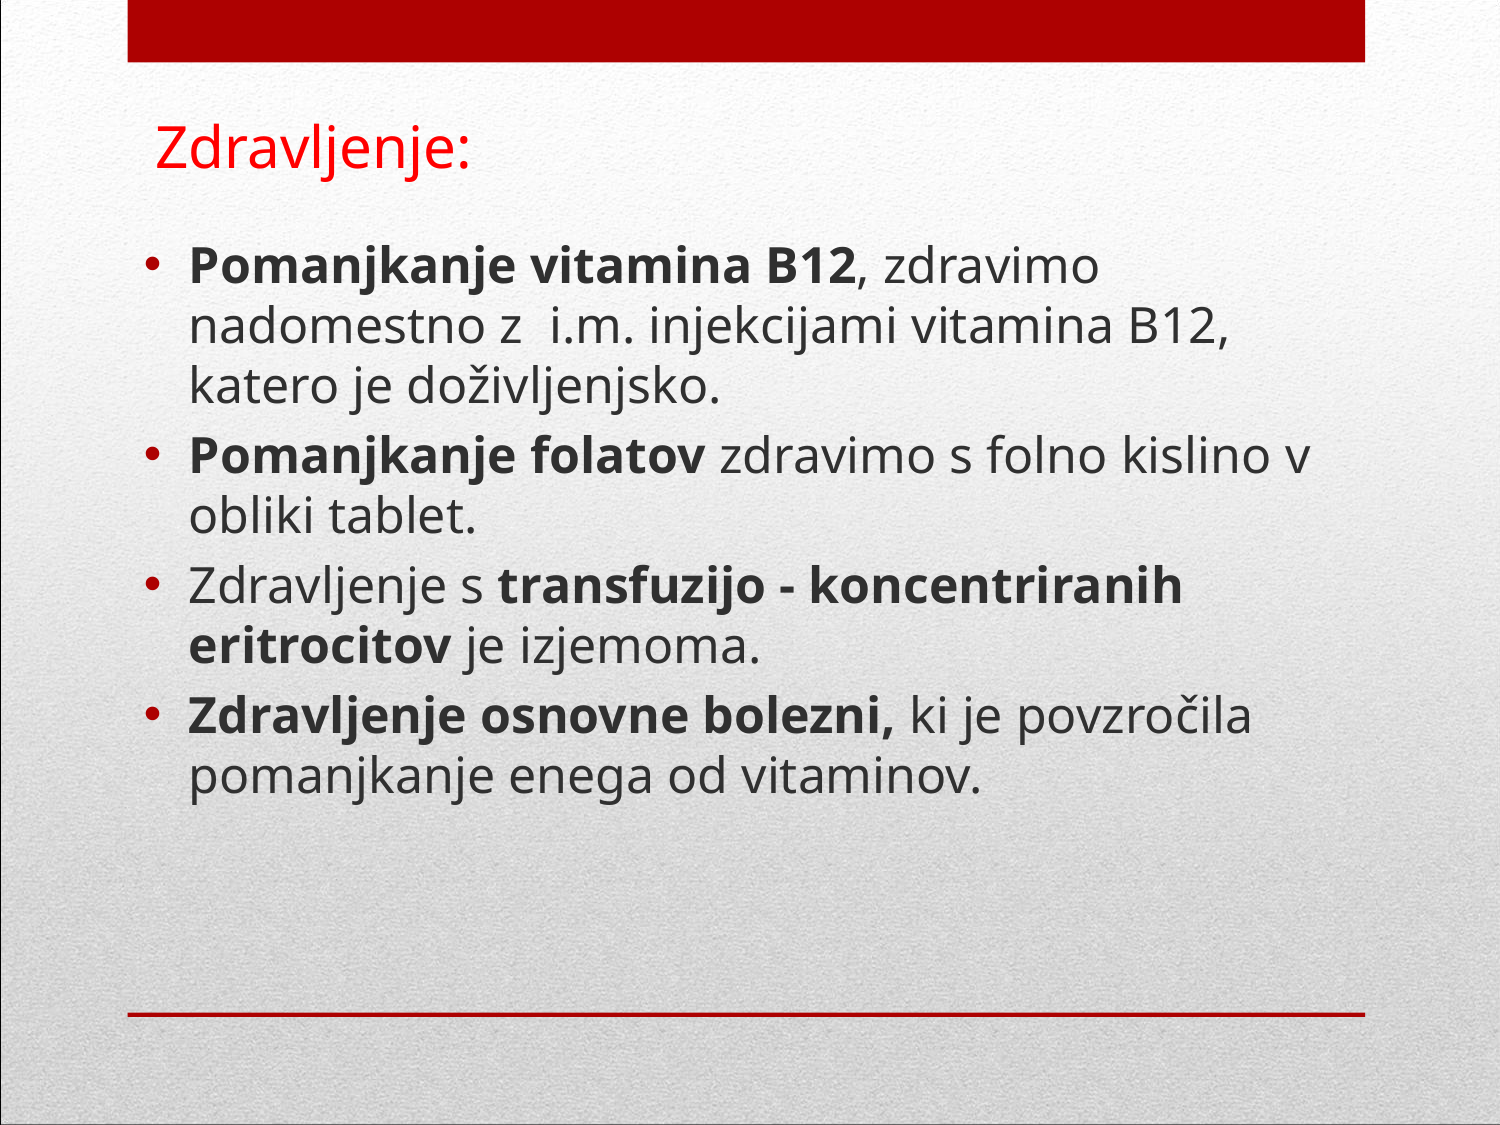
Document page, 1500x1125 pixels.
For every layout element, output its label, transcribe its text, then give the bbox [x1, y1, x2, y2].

picture [0, 0, 1500, 1125]
list Pomanjkanje vitamina B12, zdravimo nadomestno z i.m. injekcijami vitamina B12, katero je doživljenjsko. Pomanjkanje folatov zdravimo s folno kislino v obliki tablet. Zdravljenje s transfuzijo - koncentriranih eritrocitov je izjemoma. Zdravljenje osnovne bolezni, ki je povzročila pomanjkanje enega od vitaminov. [128, 246, 1367, 1001]
title Zdravljenje: [140, 82, 1254, 188]
